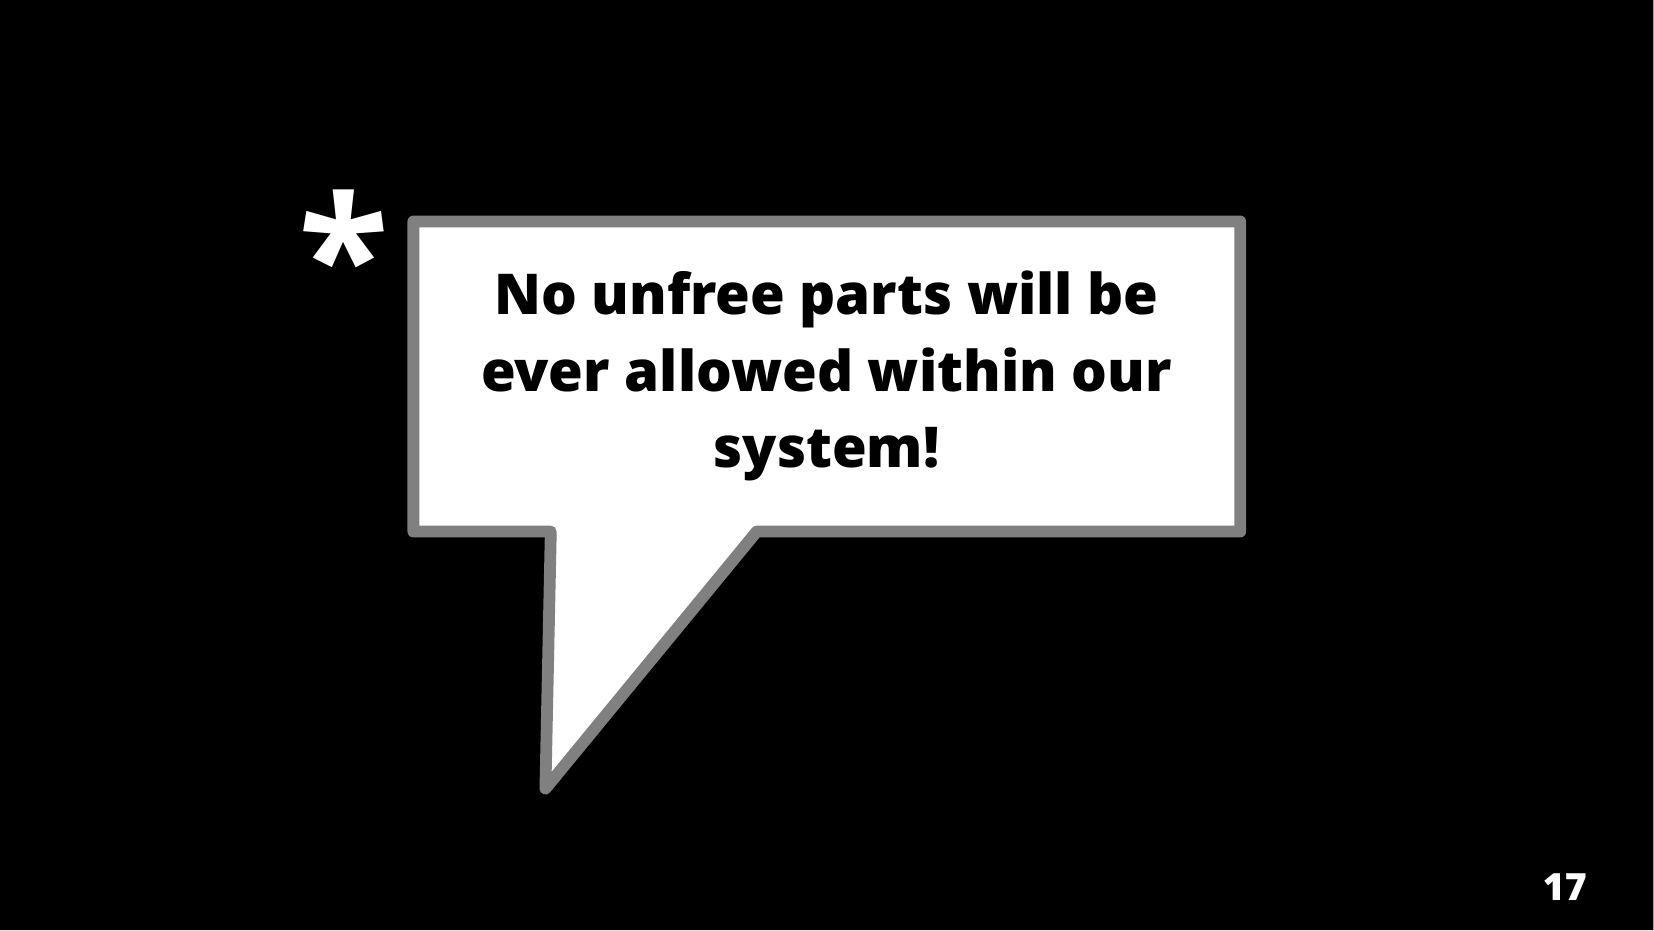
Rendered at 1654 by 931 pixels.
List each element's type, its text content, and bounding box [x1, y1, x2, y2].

title No unfree parts will be ever allowed within our system! [442, 236, 1211, 502]
